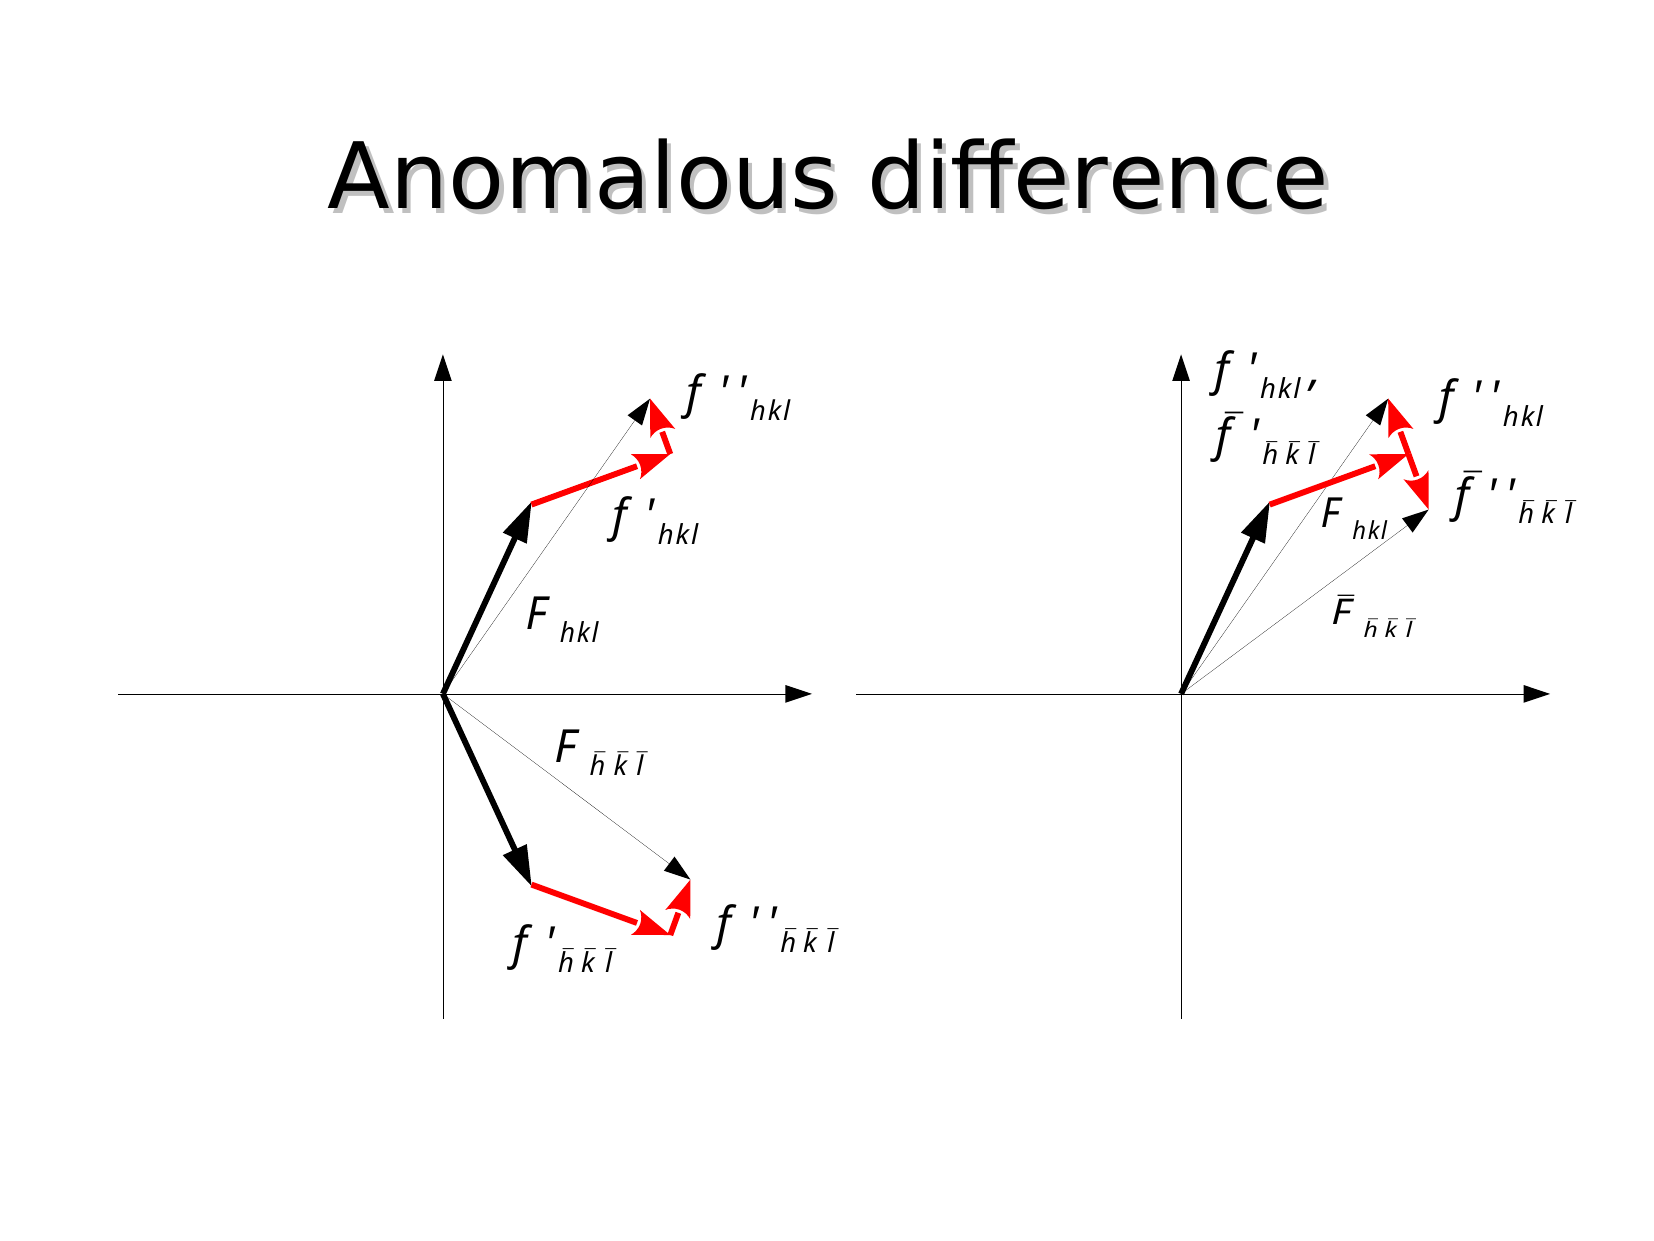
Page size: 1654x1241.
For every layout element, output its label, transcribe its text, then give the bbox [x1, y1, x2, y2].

chart [546, 717, 655, 783]
chart [700, 895, 846, 960]
chart [1422, 369, 1551, 434]
chart [1198, 340, 1329, 473]
chart [596, 487, 706, 552]
chart [1323, 585, 1424, 644]
chart [670, 363, 798, 429]
chart [496, 915, 623, 980]
chart [1313, 487, 1394, 547]
chart [1438, 466, 1584, 532]
chart [517, 585, 606, 650]
title Anomalous difference [123, 73, 1536, 281]
